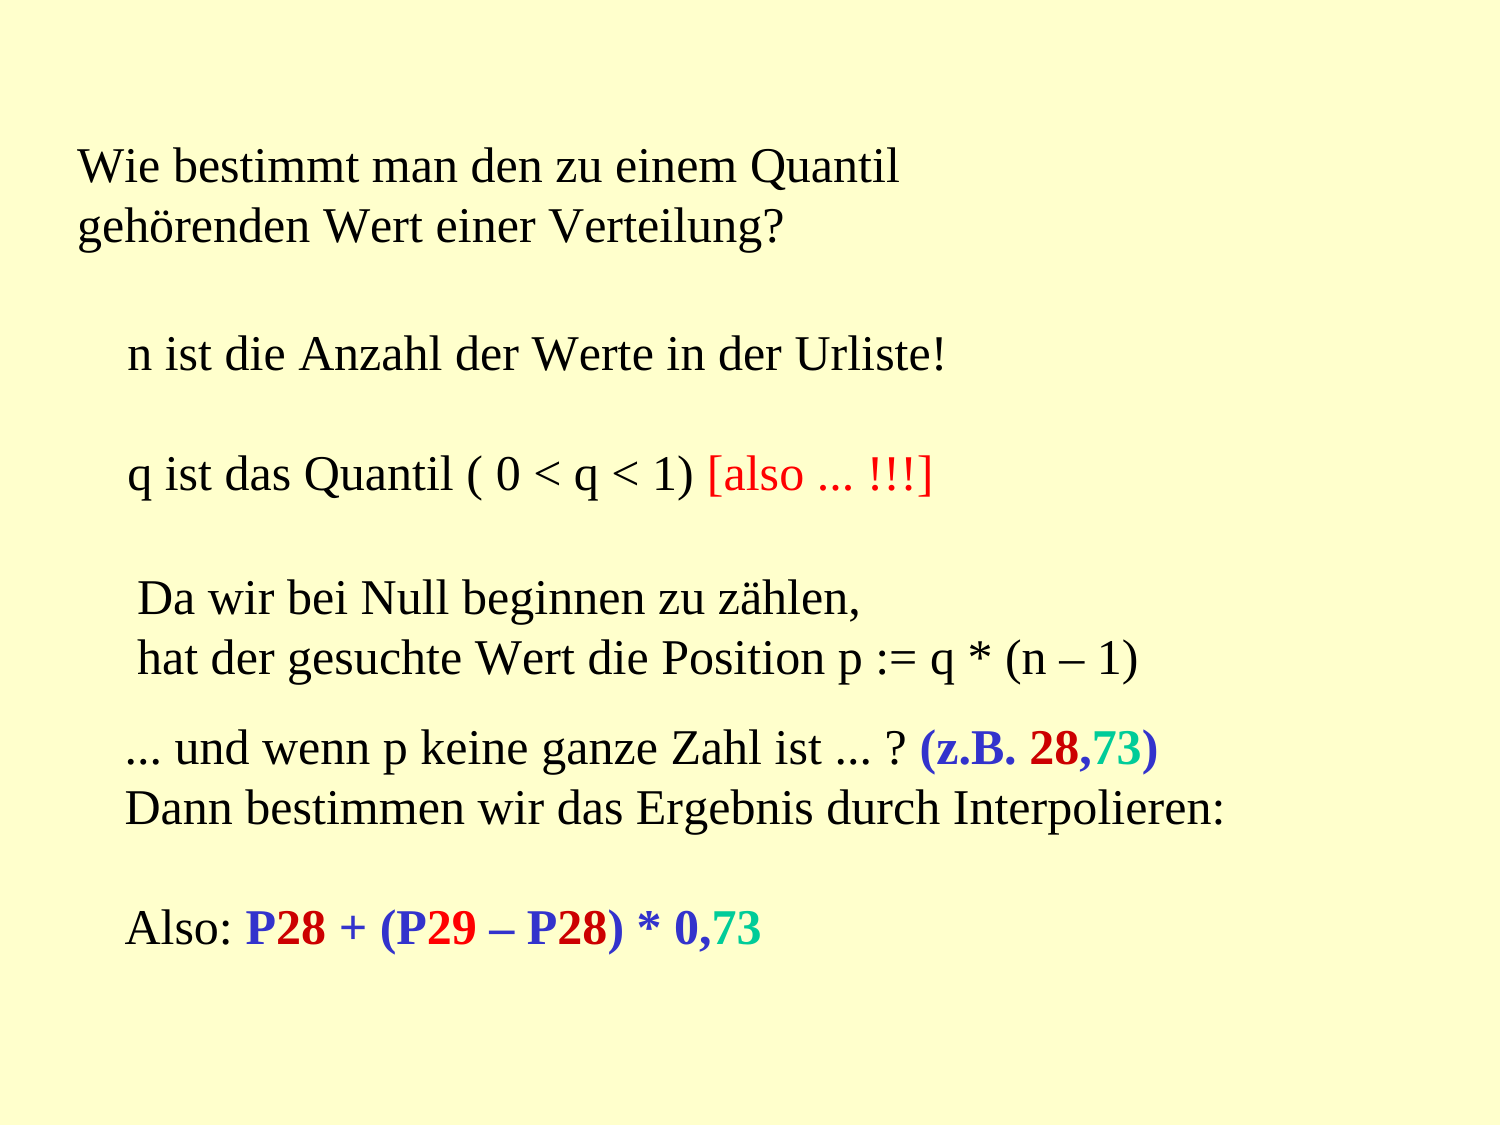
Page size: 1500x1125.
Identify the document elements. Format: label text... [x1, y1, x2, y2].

text_box ... und wenn p keine ganze Zahl ist ... ? (z.B. 28,73) Dann bestimmen wir das Ergebnis durch Interpolieren: Also: P28 + (P29 – P28) * 0,73 [109, 706, 1242, 1023]
text_box Wie bestimmt man den zu einem Quantil gehörenden Wert einer Verteilung? [62, 124, 929, 261]
text_box Da wir bei Null beginnen zu zählen, hat der gesuchte Wert die Position p := q * (n – 1) [122, 556, 1155, 693]
text_box n ist die Anzahl der Werte in der Urliste! q ist das Quantil ( 0 < q < 1) [also ... !!!] [112, 312, 964, 508]
